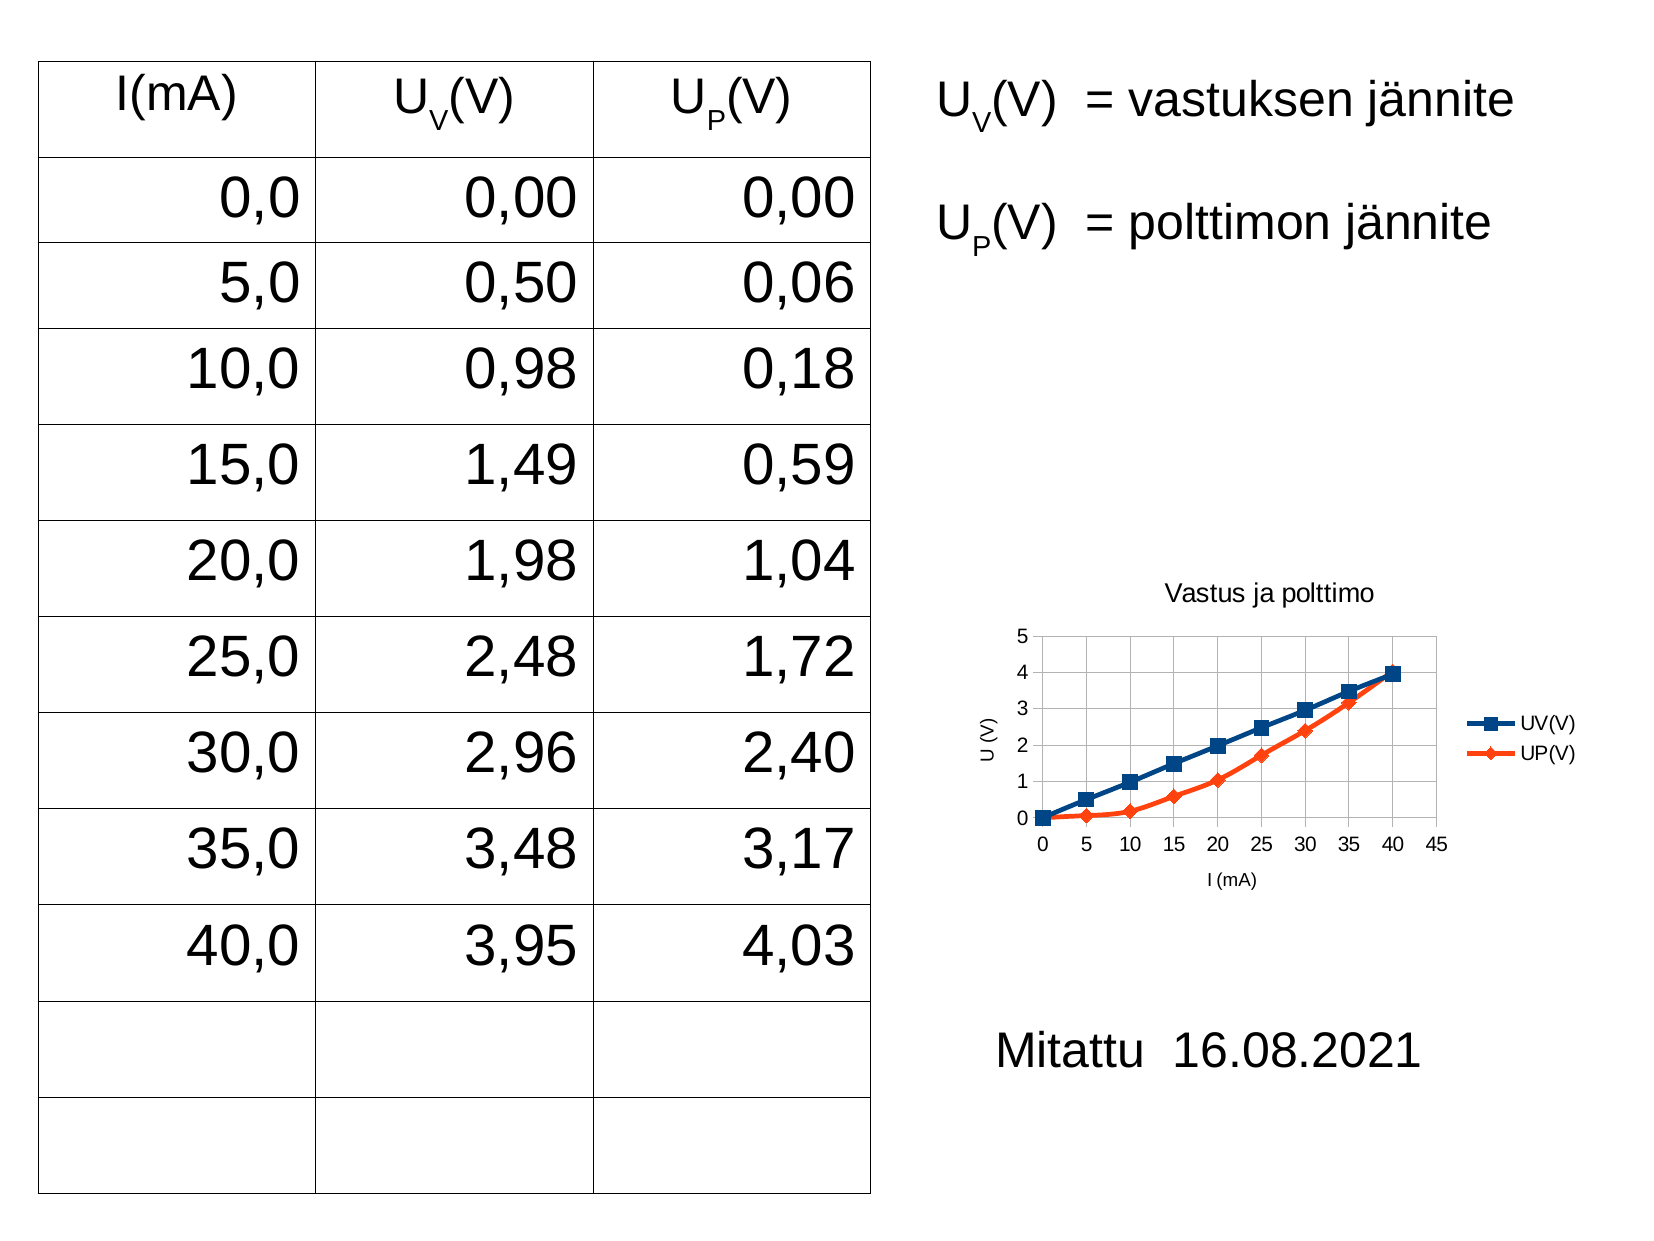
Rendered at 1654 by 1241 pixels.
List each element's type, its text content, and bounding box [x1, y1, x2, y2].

table_cell [39, 1098, 315, 1193]
table_cell 0,06 [594, 243, 870, 328]
table_cell 0,0 [39, 158, 315, 242]
table_header UV(V) [316, 62, 593, 157]
table_header UP(V) [594, 62, 870, 157]
table_cell 0,50 [316, 243, 593, 328]
table_cell 1,72 [594, 617, 870, 712]
table_cell 15,0 [39, 425, 315, 520]
table_cell 40,0 [39, 905, 315, 1001]
table_cell 2,48 [316, 617, 593, 712]
table_cell [594, 1002, 870, 1097]
text_box Mitattu 16.08.2021 [980, 1015, 1439, 1115]
table_cell 0,59 [594, 425, 870, 520]
table_header I(mA) [39, 62, 315, 157]
table_cell 5,0 [39, 243, 315, 328]
table_cell 1,98 [316, 521, 593, 616]
table_cell 2,40 [594, 713, 870, 808]
table_cell 2,96 [316, 713, 593, 808]
table_cell 3,95 [316, 905, 593, 1001]
table_cell 1,49 [316, 425, 593, 520]
table_cell 25,0 [39, 617, 315, 712]
table_cell 0,18 [594, 329, 870, 424]
chart [944, 555, 1595, 922]
table_cell 1,04 [594, 521, 870, 616]
table_cell [316, 1098, 593, 1193]
table_cell 10,0 [39, 329, 315, 424]
table_cell [39, 1002, 315, 1097]
table_cell [316, 1002, 593, 1097]
table_cell 0,98 [316, 329, 593, 424]
table_cell 35,0 [39, 809, 315, 904]
table_cell 3,17 [594, 809, 870, 904]
table_cell 20,0 [39, 521, 315, 616]
table_cell 3,48 [316, 809, 593, 904]
text_box UV(V) = vastuksen jännite UP(V) = polttimon jännite [921, 59, 1536, 343]
table_cell 4,03 [594, 905, 870, 1001]
table_cell 0,00 [594, 158, 870, 242]
table_cell 30,0 [39, 713, 315, 808]
table_cell [594, 1098, 870, 1193]
table_cell 0,00 [316, 158, 593, 242]
